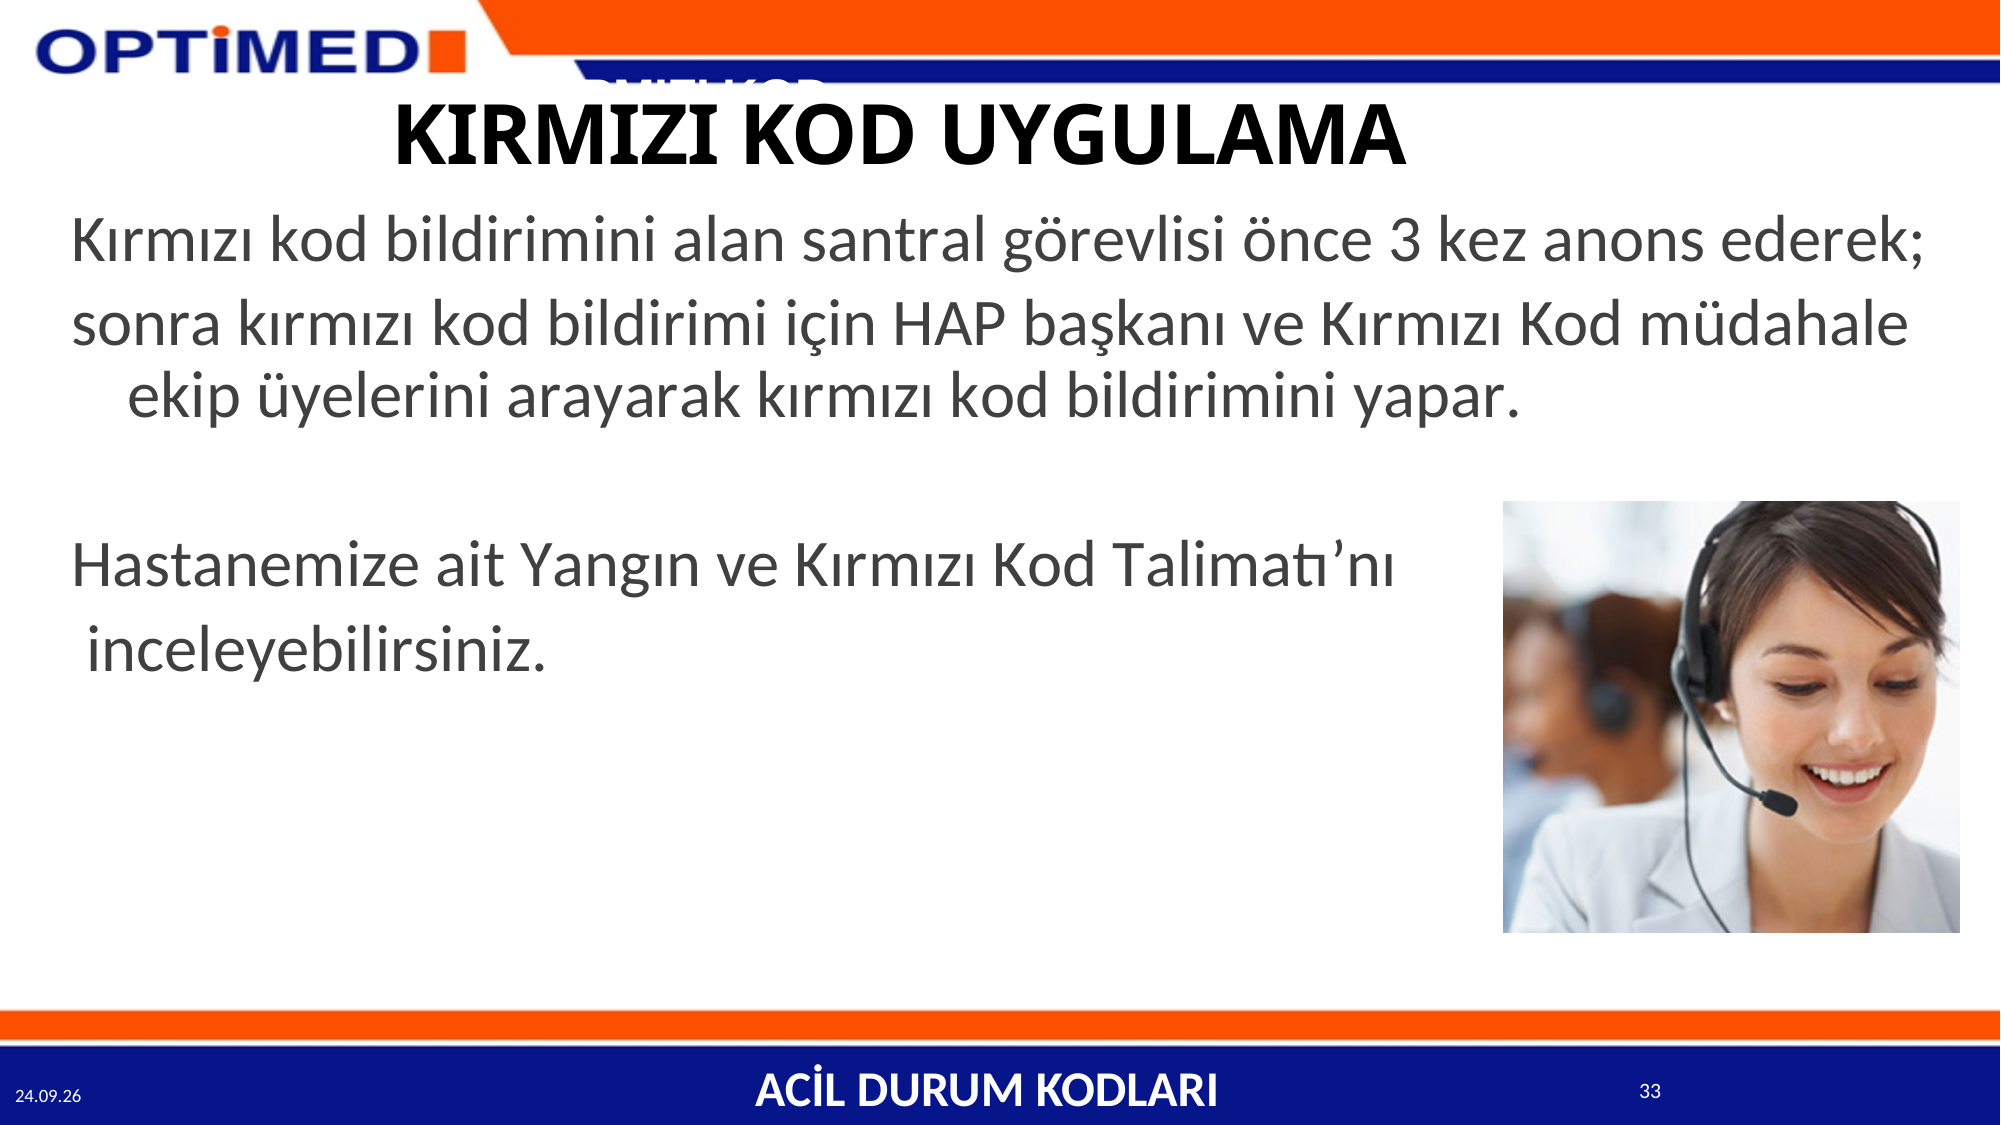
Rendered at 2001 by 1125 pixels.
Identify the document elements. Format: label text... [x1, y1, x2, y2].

text_box ACİL DURUM KODLARI [350, 1049, 1625, 1125]
picture [1503, 501, 1960, 933]
text_box [1625, 1062, 1840, 1120]
title KIRMIZI KOD [515, 7, 1961, 62]
picture [966, 529, 1034, 596]
picture [0, 0, 2000, 1125]
text_box KIRMIZI KOD UYGULAMA [0, 45, 1801, 233]
text_box Kırmızı kod bildirimini alan santral görevlisi önce 3 kez anons ederek; sonra kırmızı kod bildirimi için HAP başkanı ve Kırmızı Kod müdahale ekip üyelerini arayarak kırmızı kod bildirimini yapar. Hastanemize ait Yangın ve Kırmızı Kod Talimatı’nı inceleyebilirsiniz. [0, 196, 1977, 1062]
text_box 12.10.2021 [0, 1065, 350, 1125]
